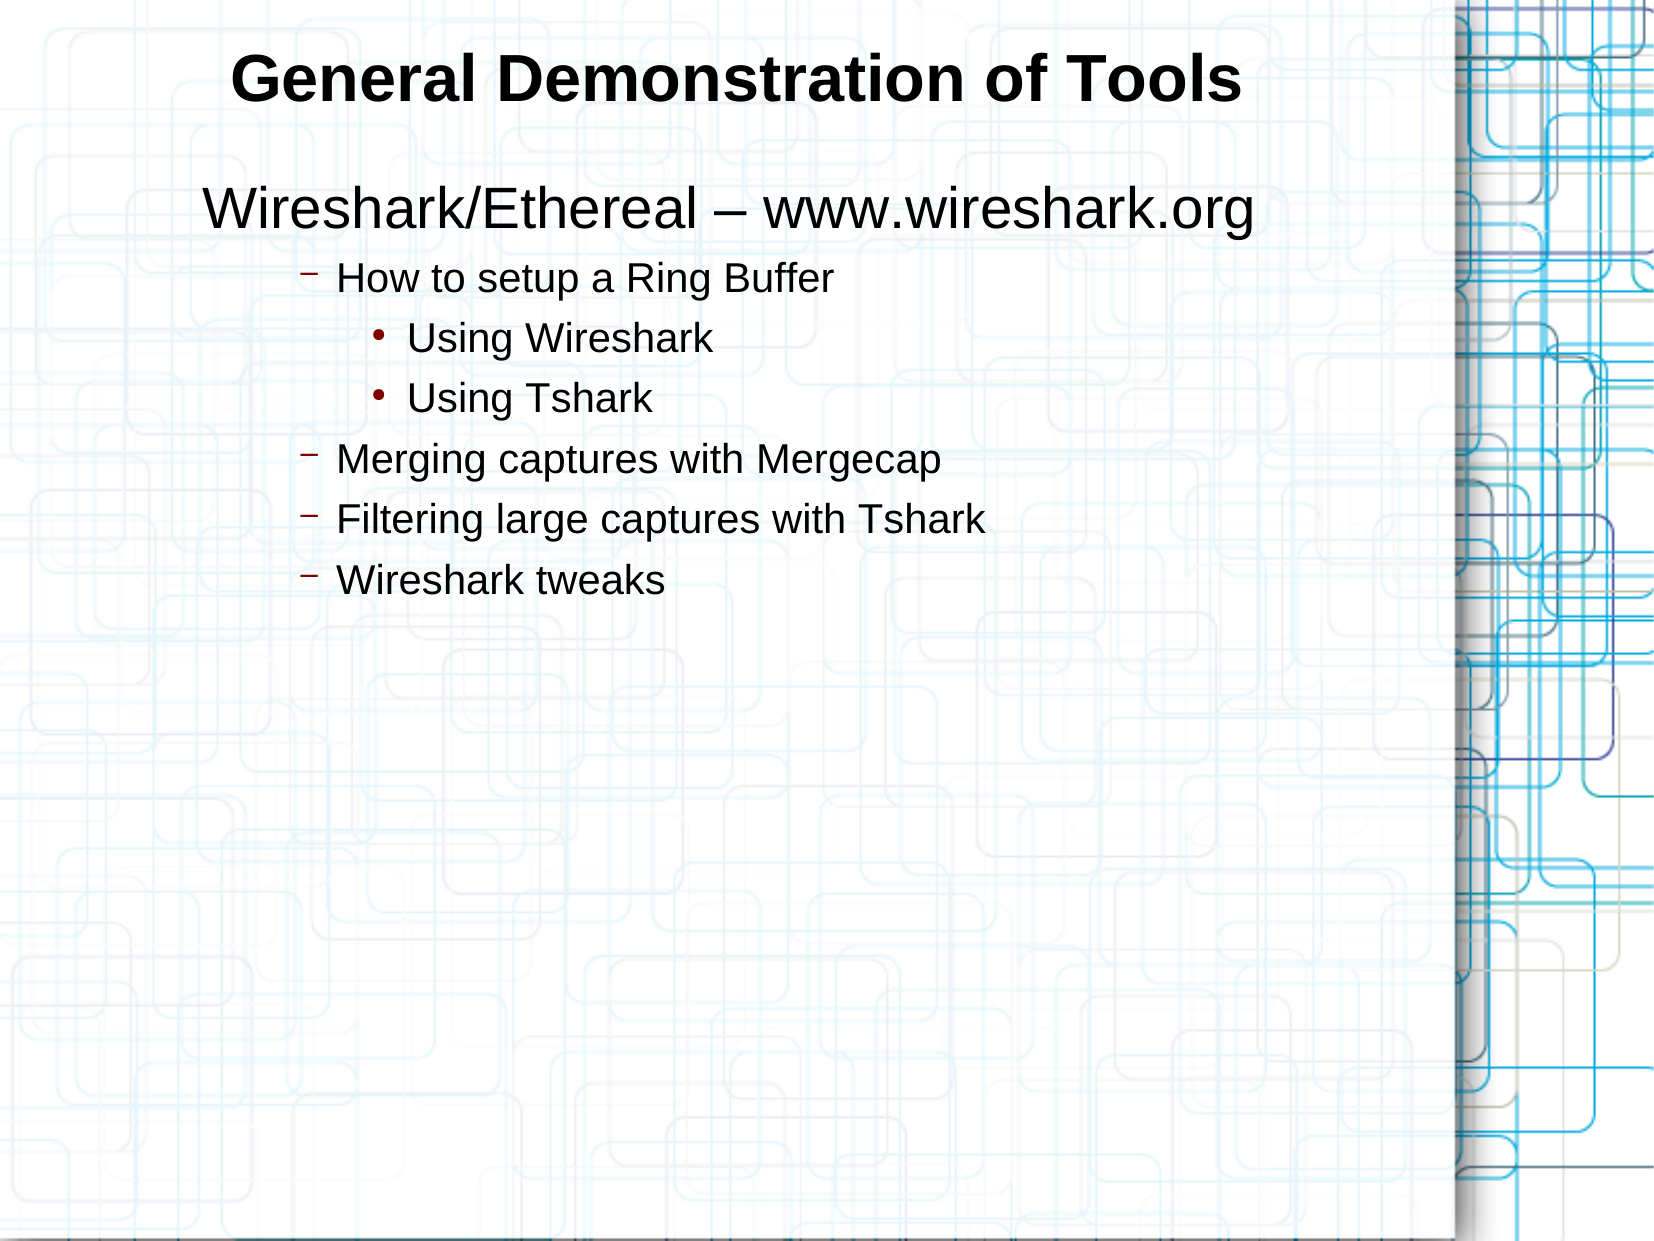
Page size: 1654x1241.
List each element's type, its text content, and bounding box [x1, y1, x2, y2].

title General Demonstration of Tools [112, 24, 1363, 126]
list Wireshark/Ethereal – www.wireshark.org How to setup a Ring Buffer Using Wireshark Using Tshark Merging captures with Mergecap Filtering large captures with Tshark Wireshark tweaks [37, 162, 1450, 1000]
picture [0, 0, 1654, 1241]
